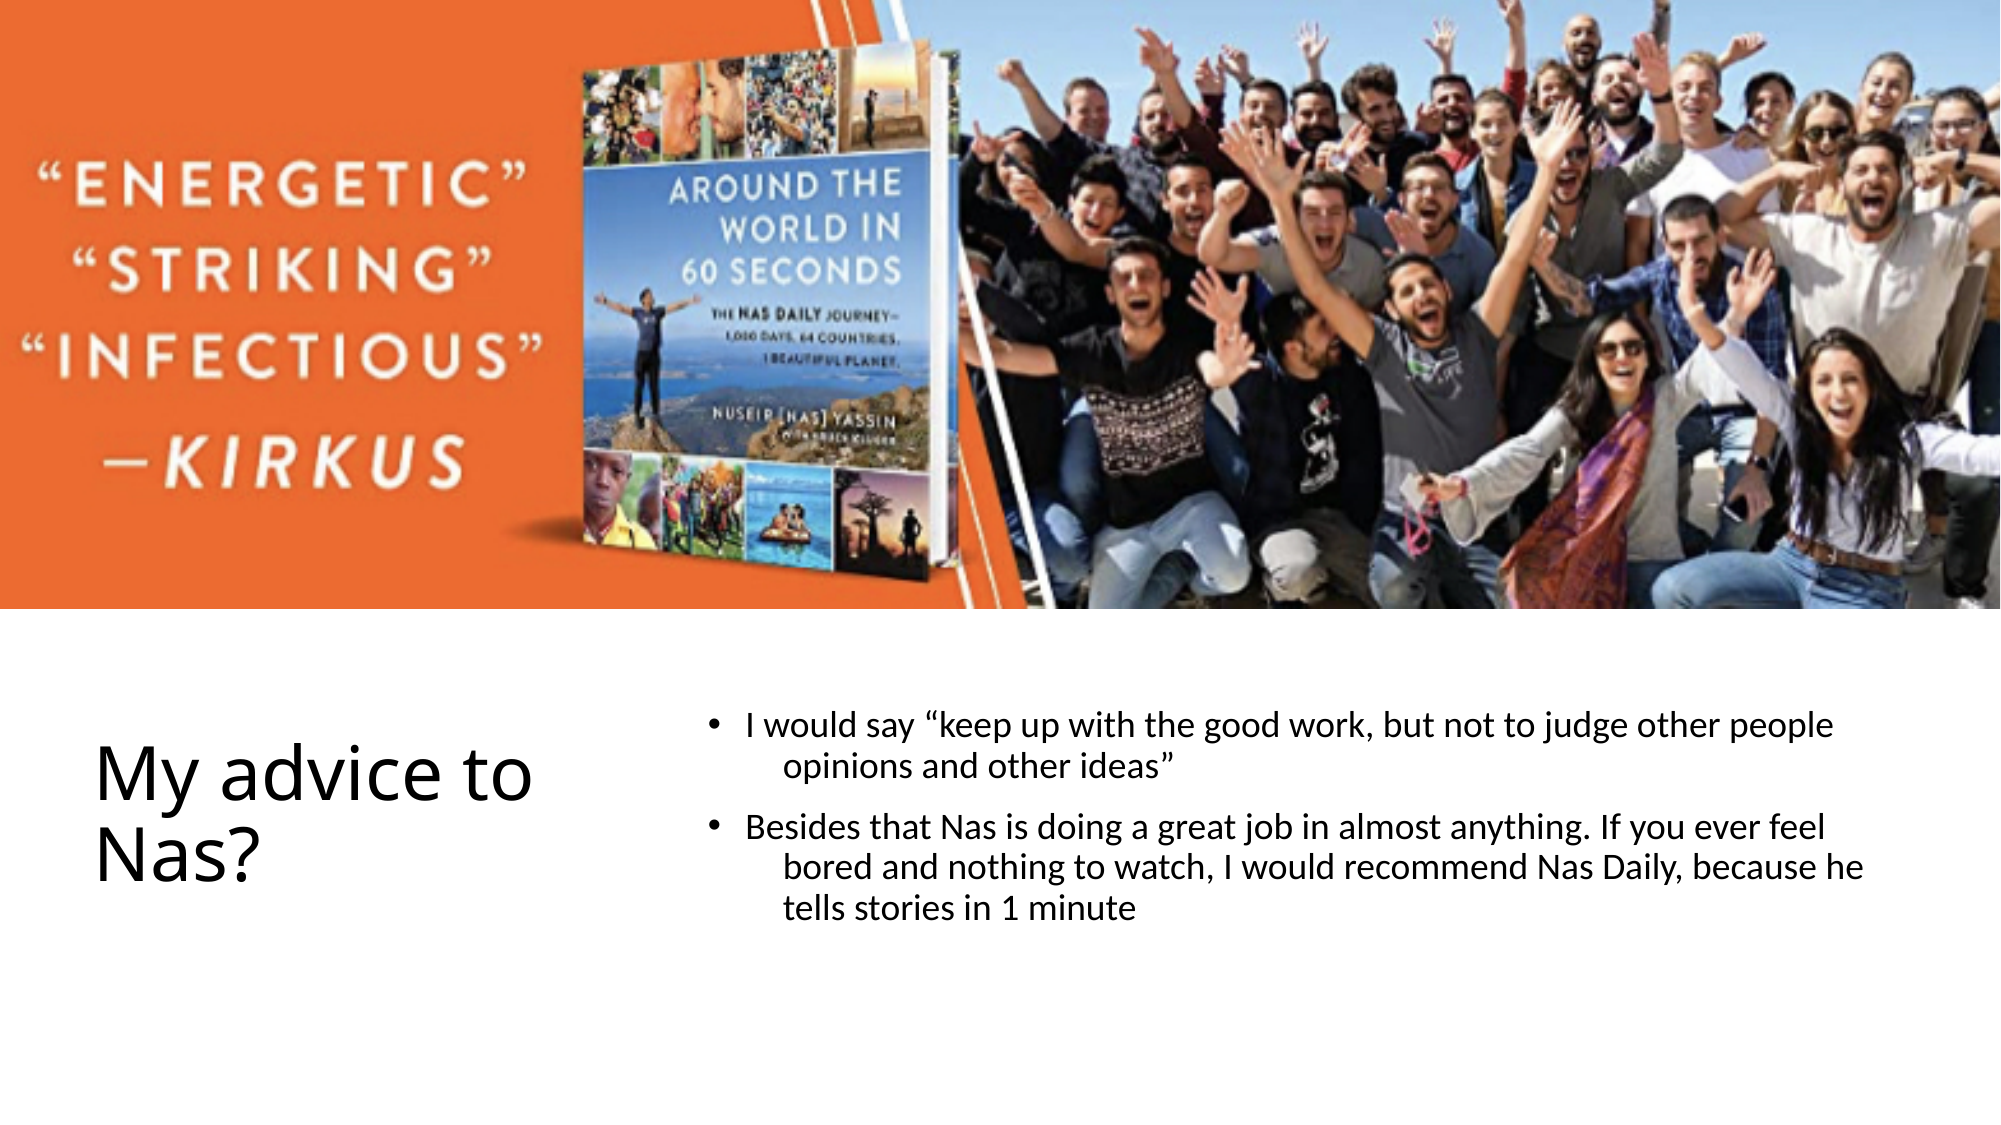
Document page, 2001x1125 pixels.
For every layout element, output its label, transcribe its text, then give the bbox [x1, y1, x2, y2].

list I would say “keep up with the good work, but not to judge other people opinions and other ideas” Besides that Nas is doing a great job in almost anything. If you ever feel bored and nothing to watch, I would recommend Nas Daily, because he tells stories in 1 minute [692, 615, 1921, 1018]
title My advice to Nas? [78, 615, 619, 1018]
picture [0, 0, 2000, 609]
